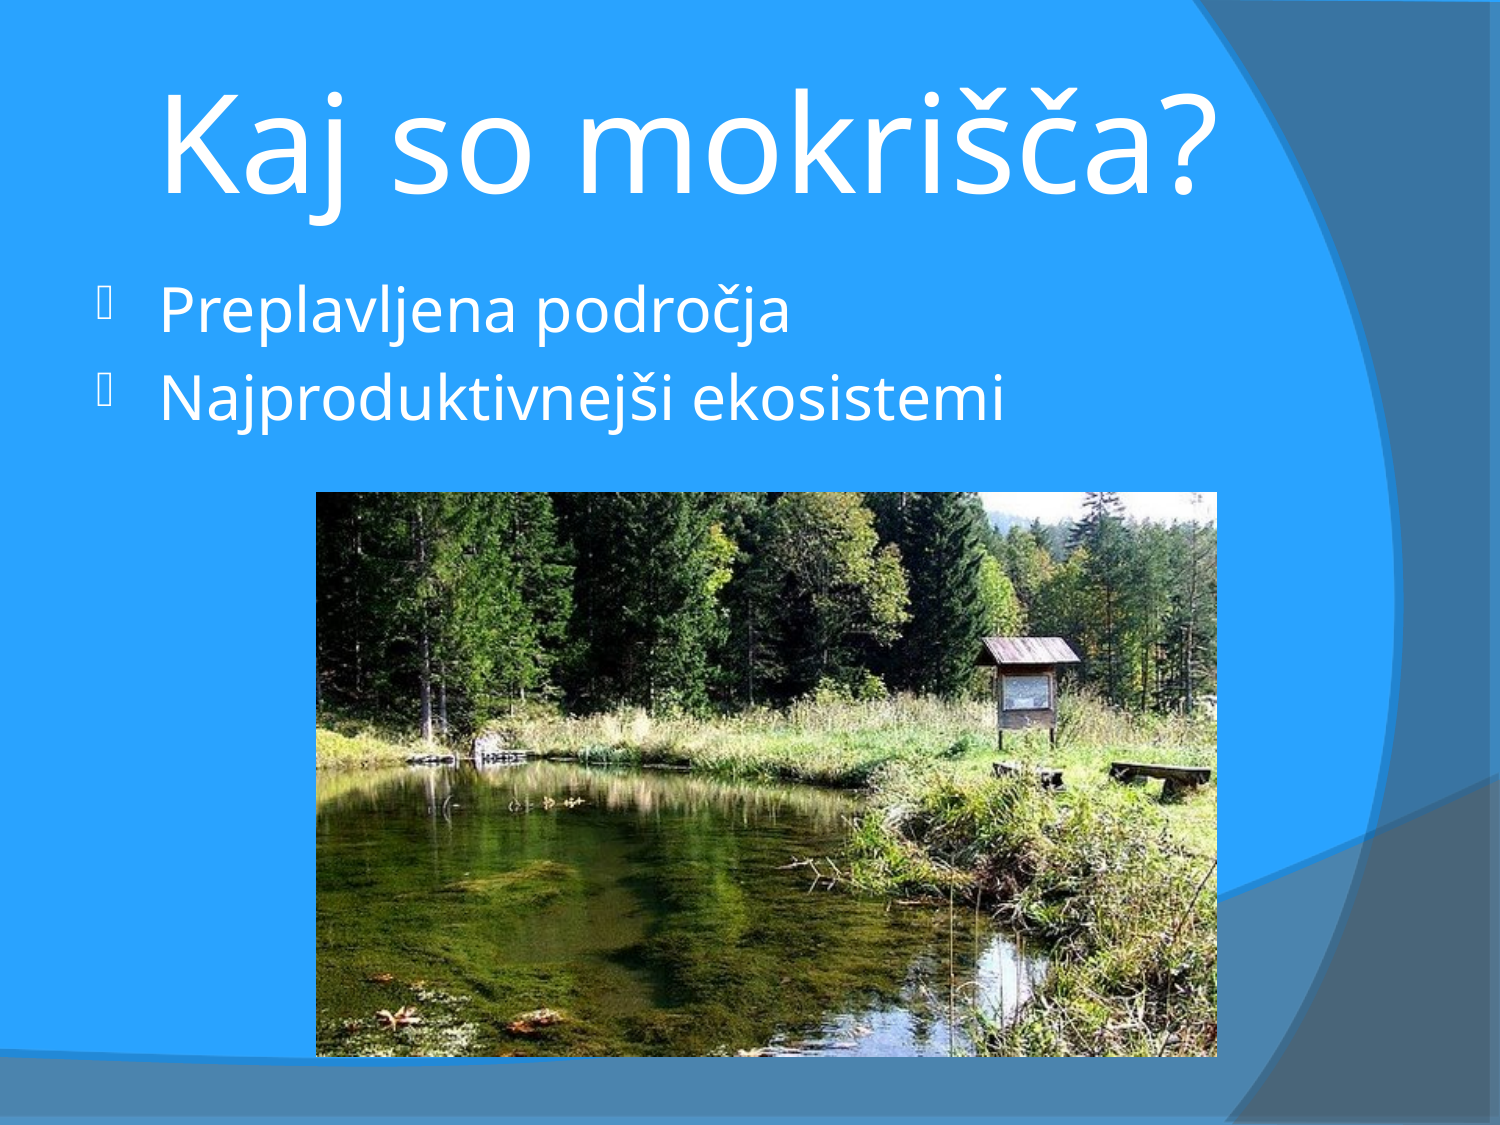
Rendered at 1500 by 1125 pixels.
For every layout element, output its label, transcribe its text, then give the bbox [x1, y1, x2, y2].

list Preplavljena področja Najproduktivnejši ekosistemi [75, 262, 1300, 493]
picture [316, 492, 1217, 1057]
title Kaj so mokrišča? [75, 45, 1300, 233]
